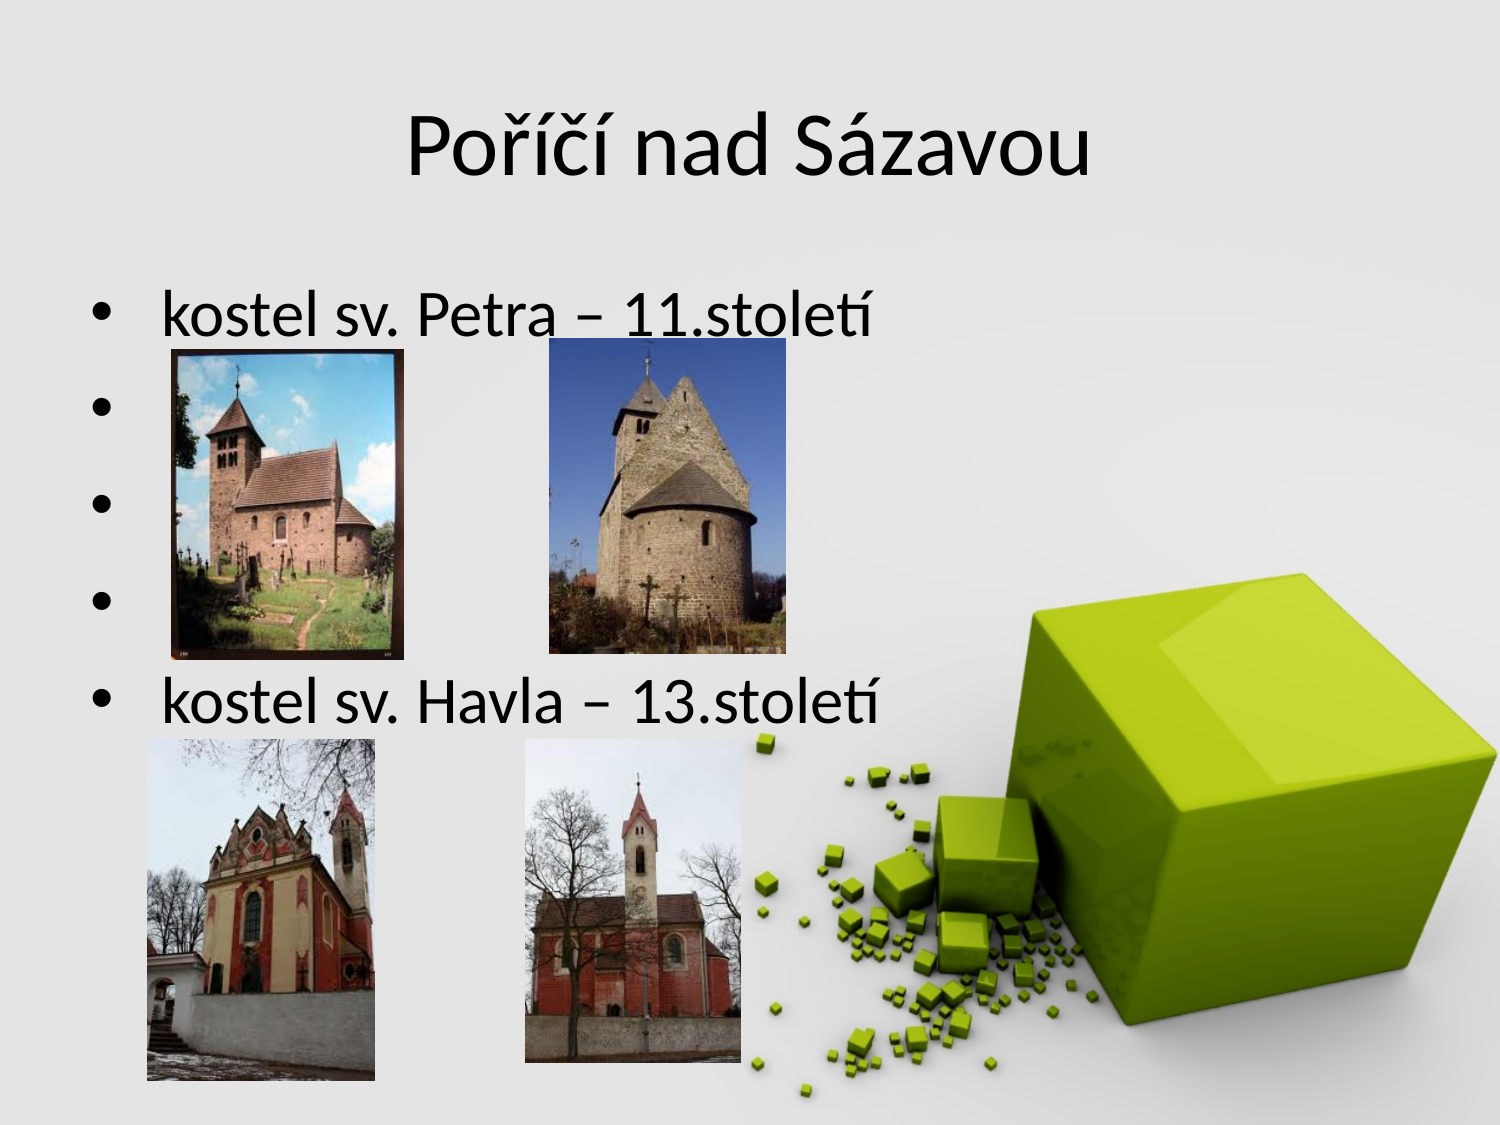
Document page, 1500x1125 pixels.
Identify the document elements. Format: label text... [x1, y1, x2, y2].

picture [549, 338, 786, 654]
picture [147, 739, 375, 1081]
picture [171, 349, 404, 660]
picture [525, 739, 741, 1063]
title Poříčí nad Sázavou [75, 45, 1426, 233]
list kostel sv. Petra – 11.století kostel sv. Havla – 13.století [75, 262, 1426, 1005]
